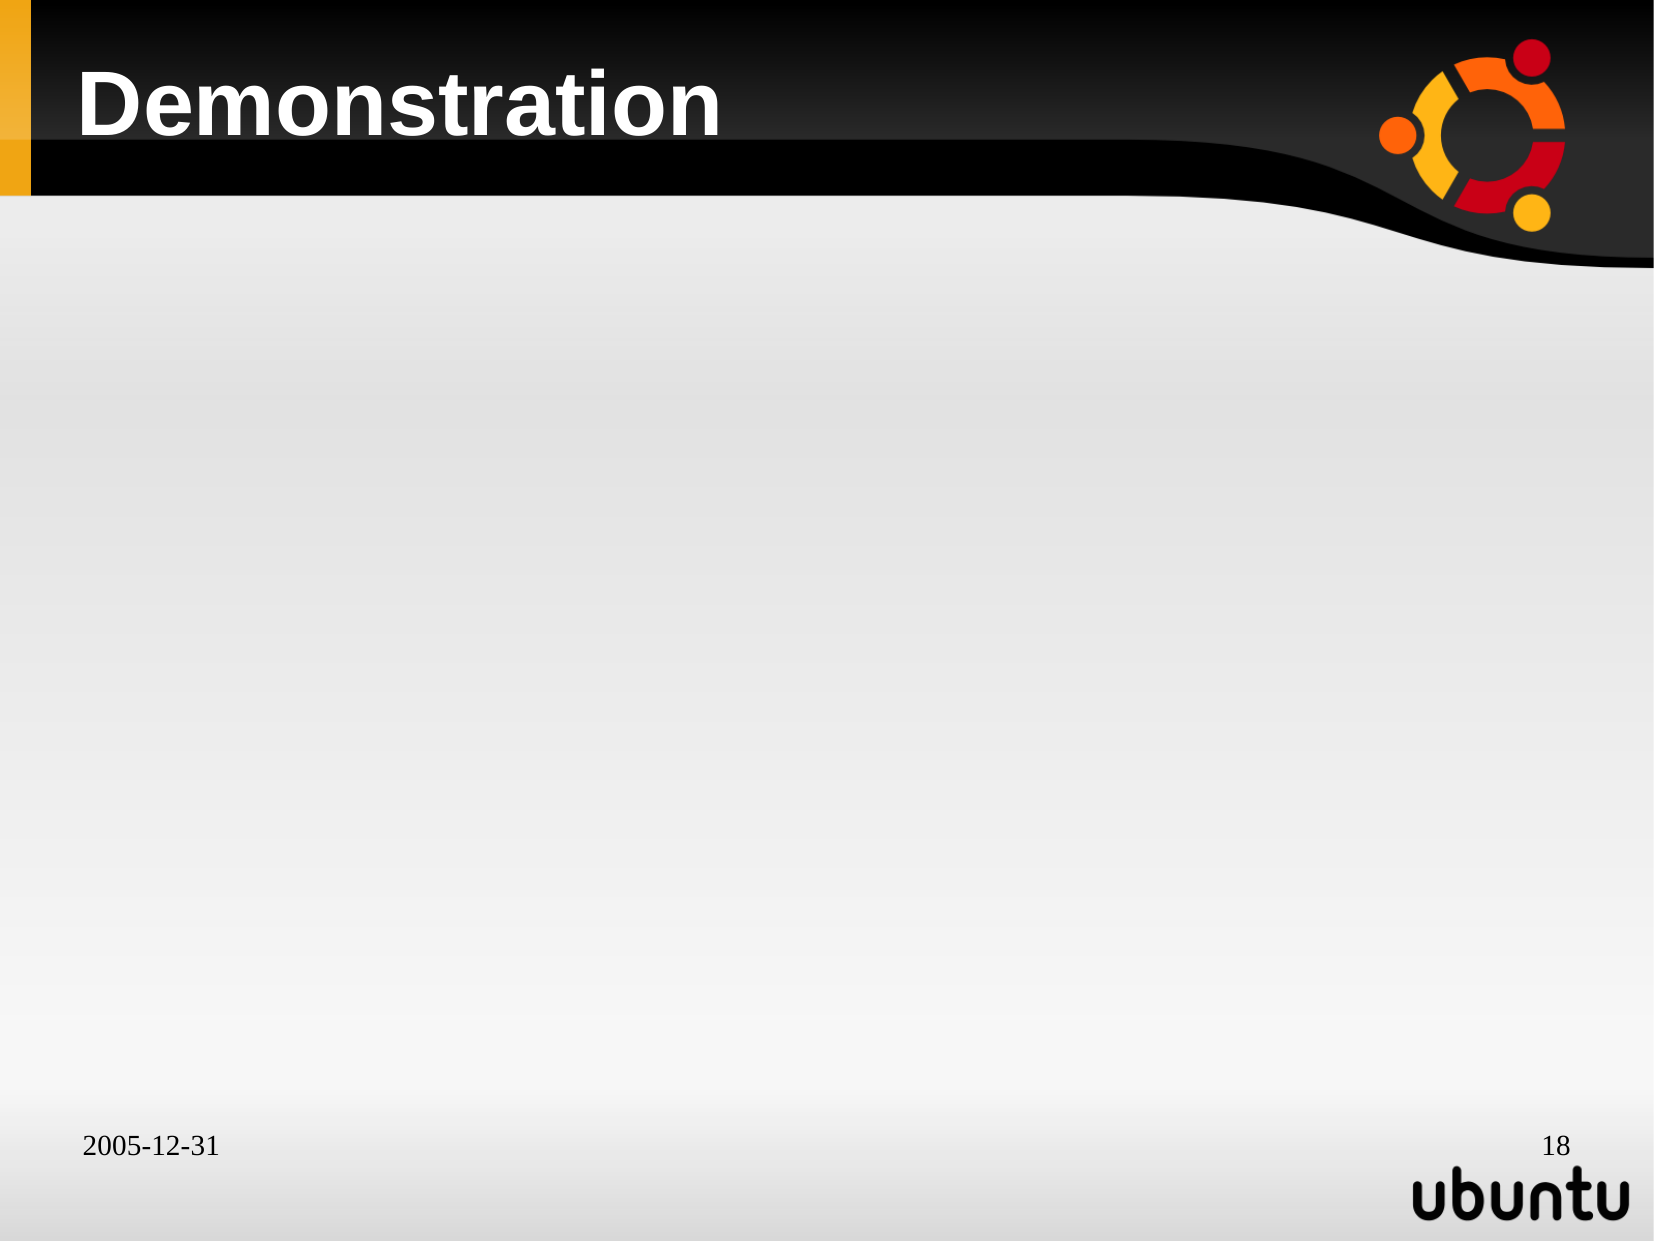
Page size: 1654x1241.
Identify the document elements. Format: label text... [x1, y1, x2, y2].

title Demonstration [76, 0, 1565, 208]
picture [0, 0, 1654, 1241]
